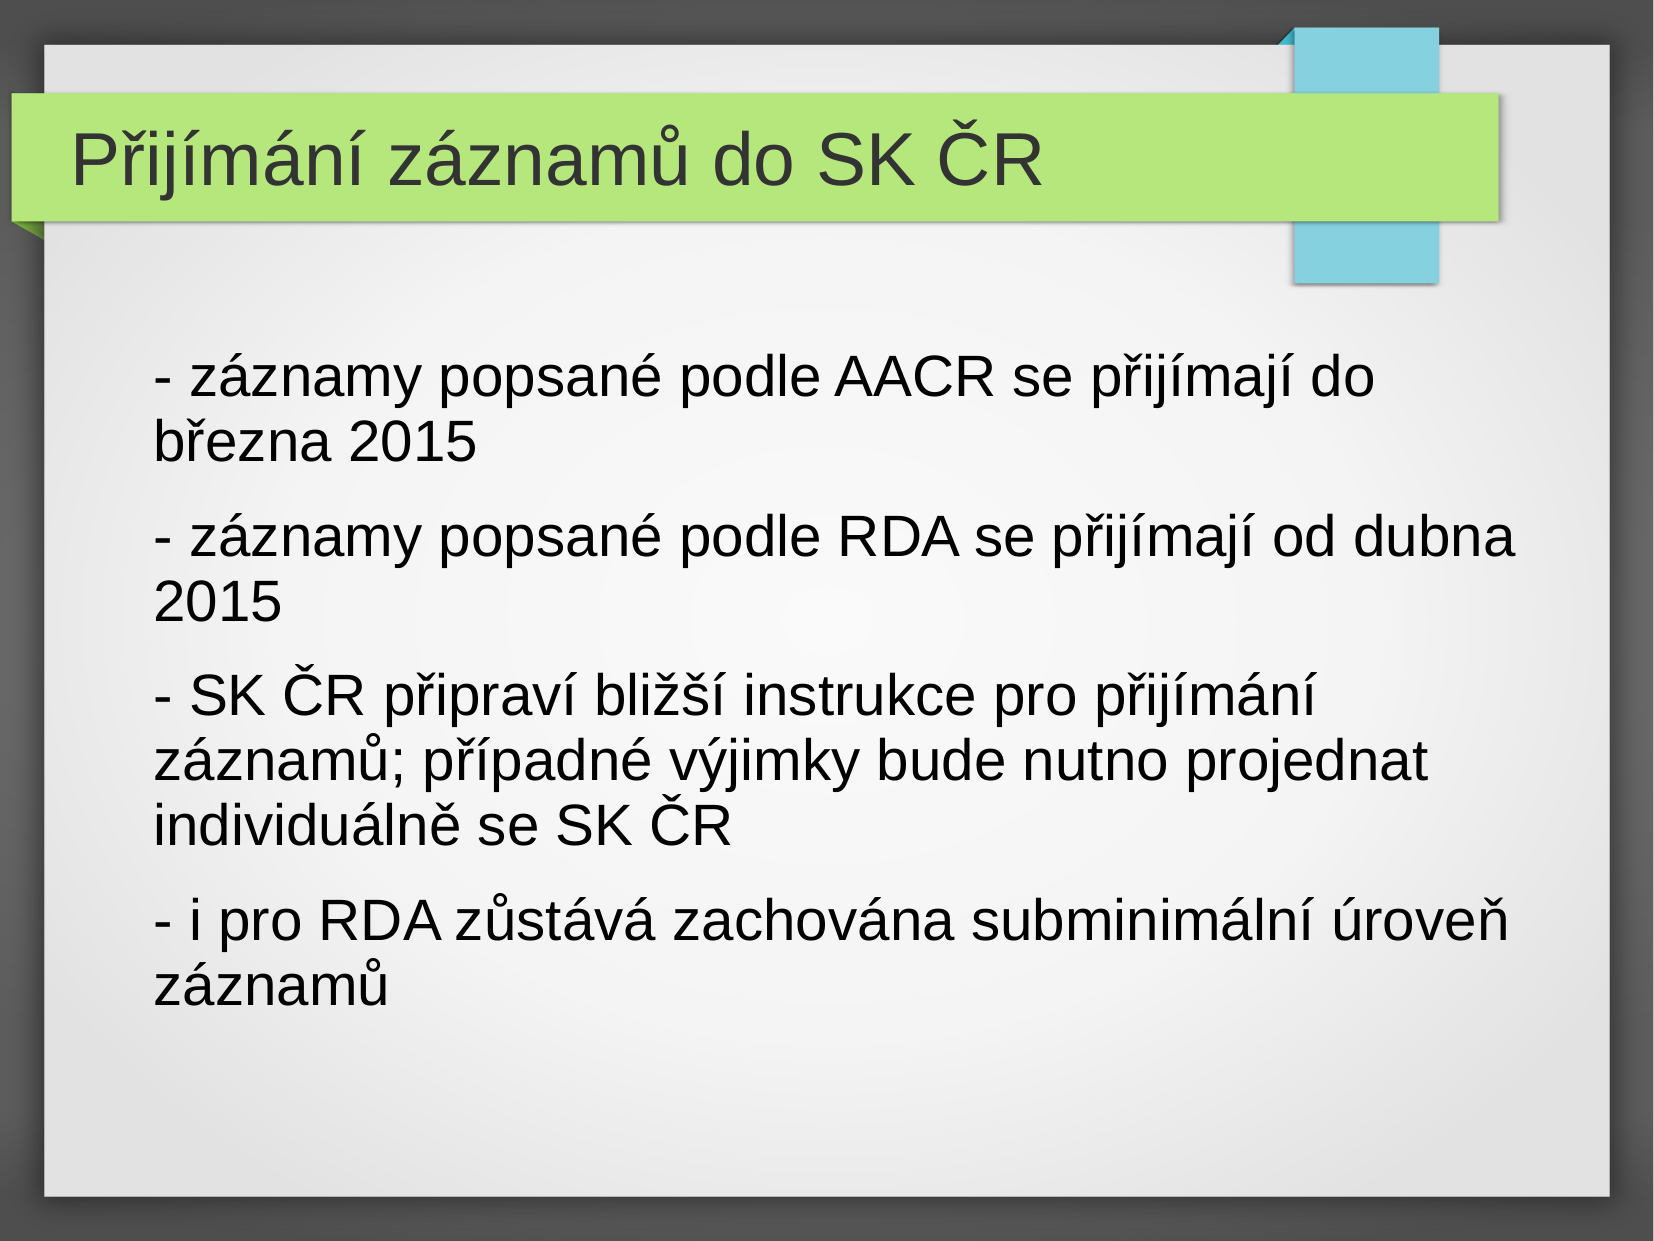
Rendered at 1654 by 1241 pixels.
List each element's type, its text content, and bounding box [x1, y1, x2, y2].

title Přijímání záznamů do SK ČR [70, 106, 1229, 213]
list - záznamy popsané podle AACR se přijímají do března 2015 - záznamy popsané podle RDA se přijímají od dubna 2015 - SK ČR připraví bližší instrukce pro přijímání záznamů; případné výjimky bude nutno projednat individuálně se SK ČR - i pro RDA zůstává zachována subminimální úroveň záznamů [82, 343, 1538, 1063]
picture [0, 0, 1654, 1241]
